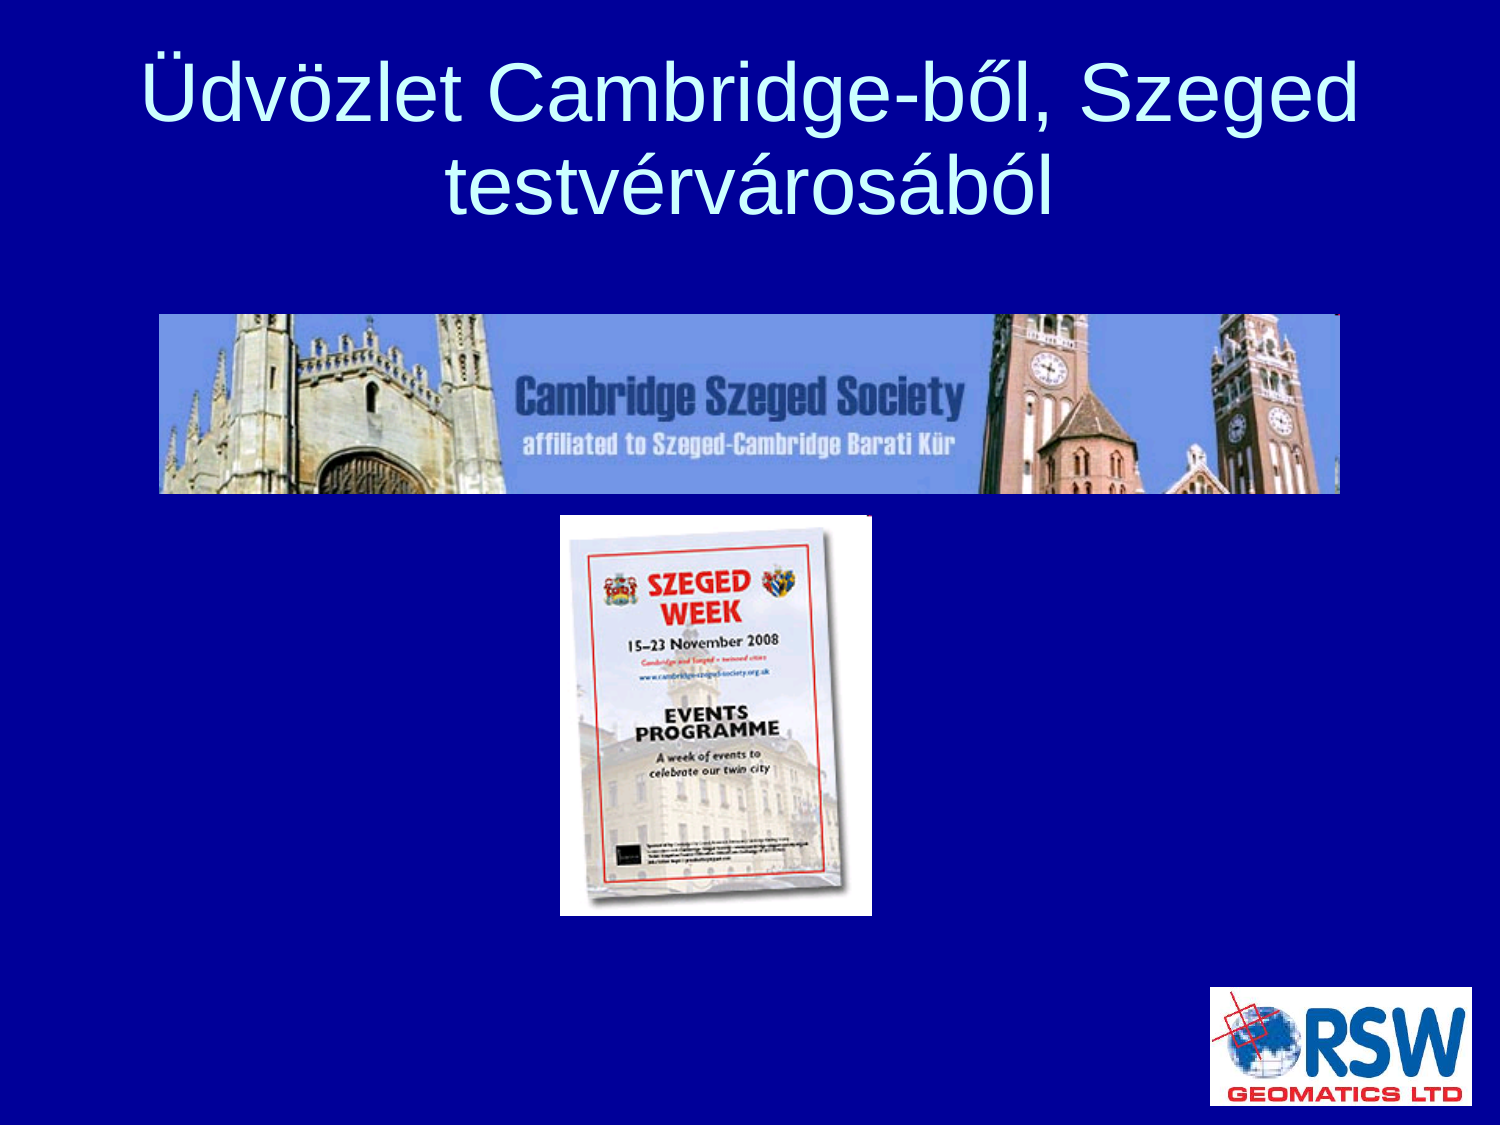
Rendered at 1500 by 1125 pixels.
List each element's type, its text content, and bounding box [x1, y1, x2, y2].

title Üdvözlet Cambridge-ből, Szeged testvérvárosából [75, 31, 1426, 247]
picture [560, 515, 872, 916]
picture [159, 314, 1340, 494]
picture [1210, 987, 1472, 1106]
